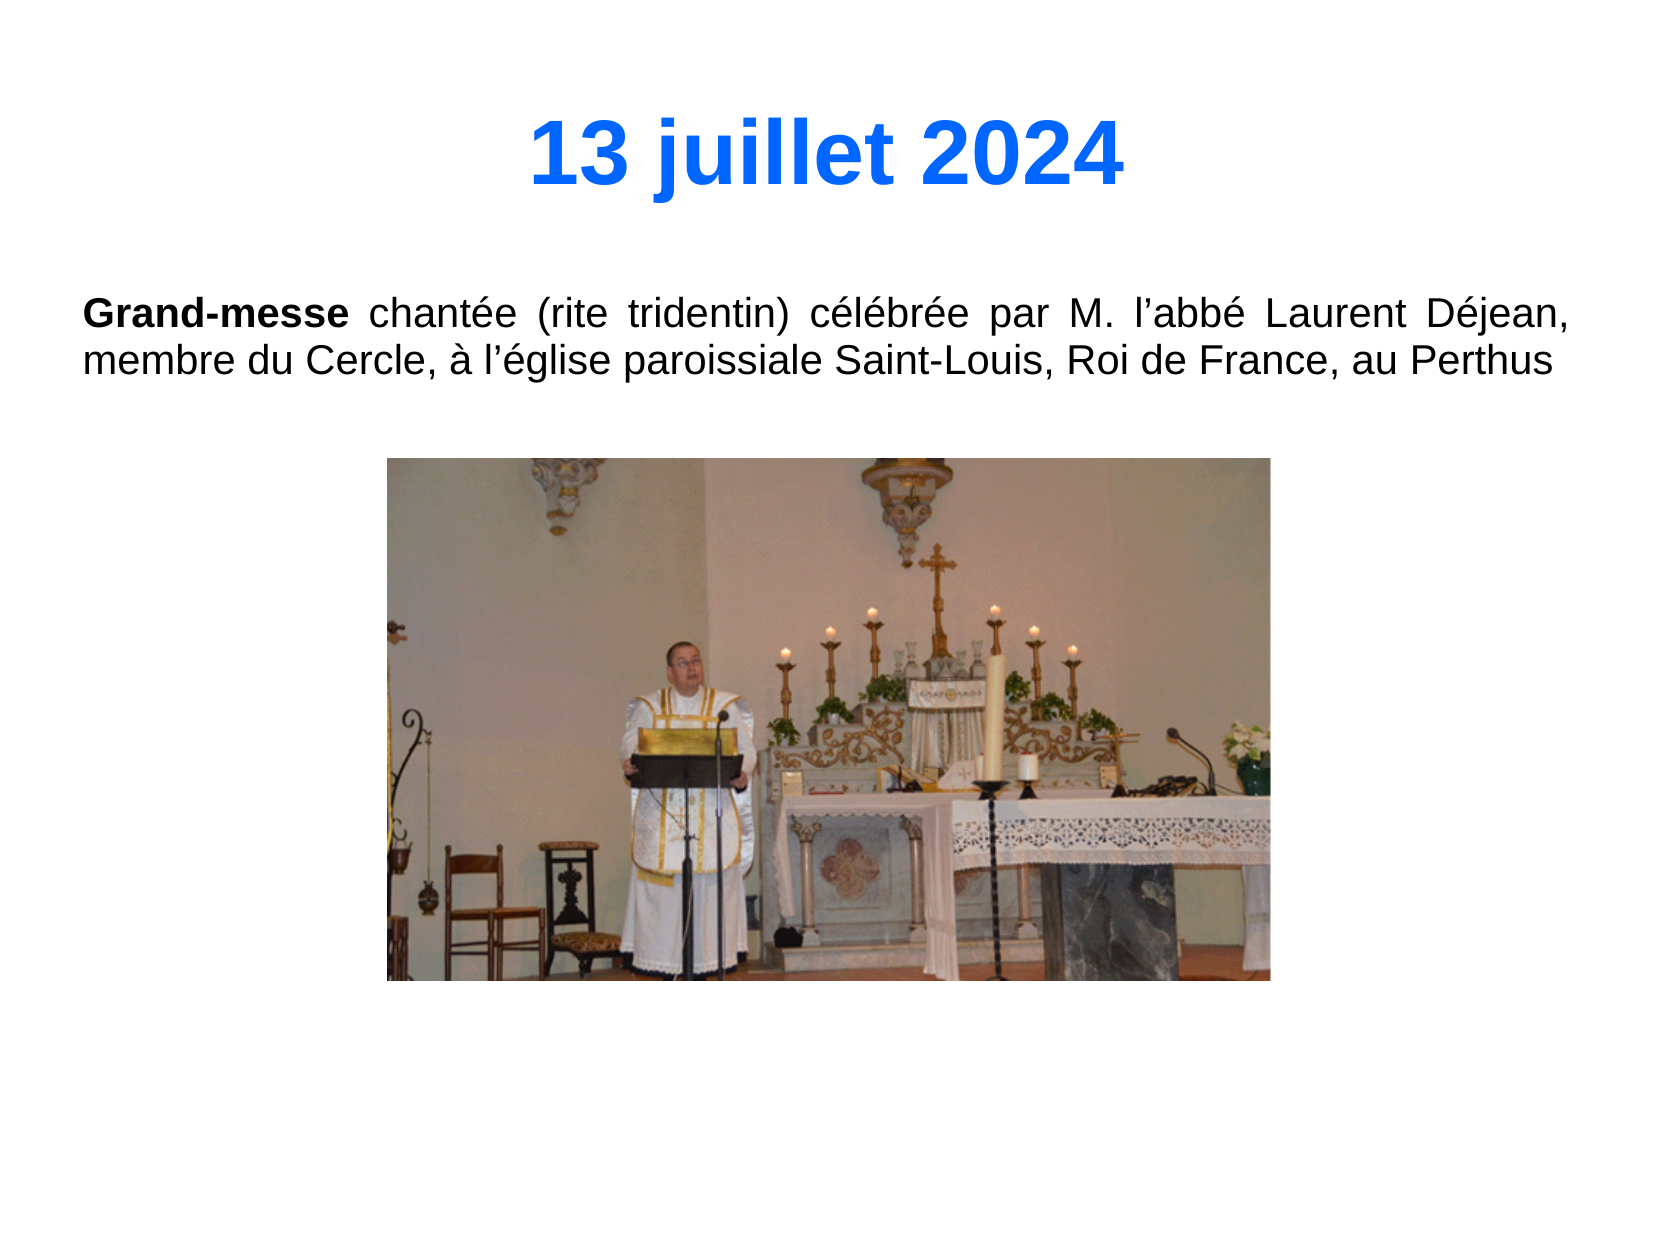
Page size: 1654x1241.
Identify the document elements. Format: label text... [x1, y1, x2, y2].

list Grand-messe chantée (rite tridentin) célébrée par M. l’abbé Laurent Déjean, membre du Cercle, à l’église paroissiale Saint-Louis, Roi de France, au Perthus [82, 290, 1571, 1109]
picture [387, 458, 1274, 981]
title 13 juillet 2024 [82, 49, 1571, 257]
